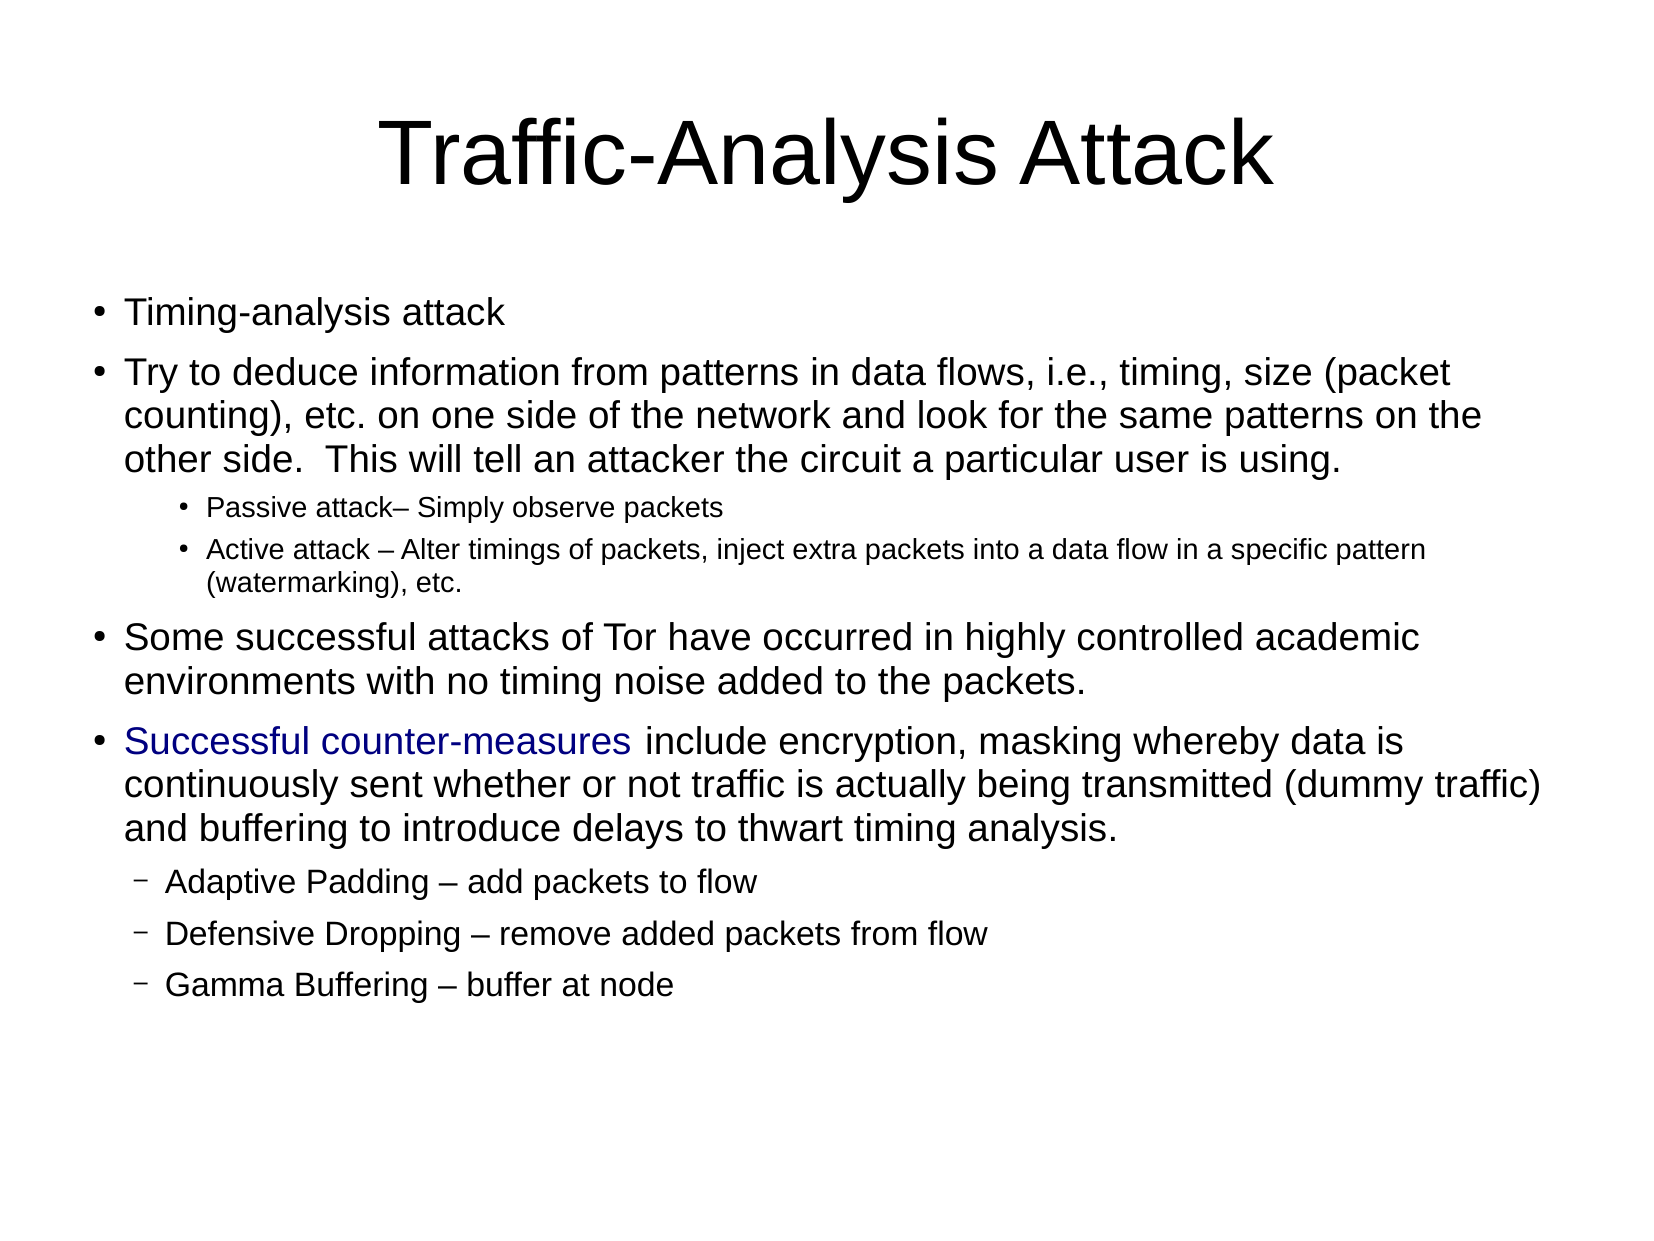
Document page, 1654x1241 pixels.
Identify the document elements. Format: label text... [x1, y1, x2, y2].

title Traffic-Analysis Attack [82, 49, 1571, 257]
list Timing-analysis attack Try to deduce information from patterns in data flows, i.e., timing, size (packet counting), etc. on one side of the network and look for the same patterns on the other side. This will tell an attacker the circuit a particular user is using. Passive attack– Simply observe packets Active attack – Alter timings of packets, inject extra packets into a data flow in a specific pattern (watermarking), etc. Some successful attacks of Tor have occurred in highly controlled academic environments with no timing noise added to the packets. Successful counter-measures include encryption, masking whereby data is continuously sent whether or not traffic is actually being transmitted (dummy traffic) and buffering to introduce delays to thwart timing analysis. Adaptive Padding – add packets to flow Defensive Dropping – remove added packets from flow Gamma Buffering – buffer at node [82, 290, 1571, 1010]
